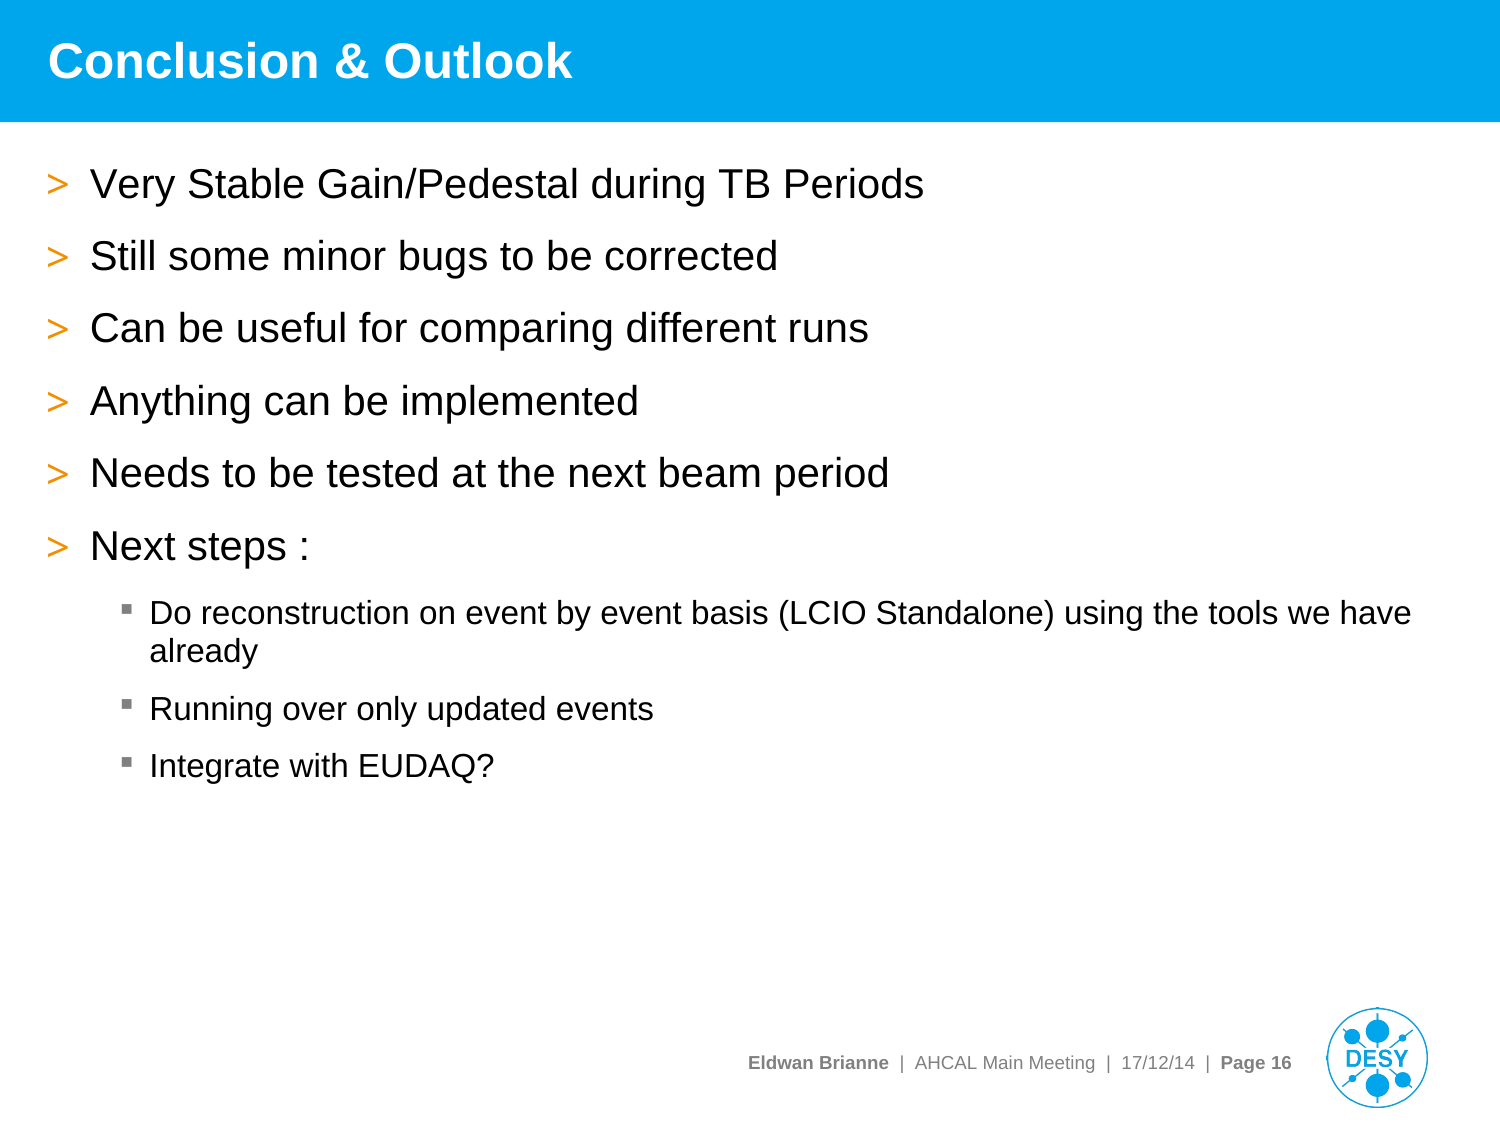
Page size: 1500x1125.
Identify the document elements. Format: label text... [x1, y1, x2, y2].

title Conclusion & Outlook [47, 16, 1446, 107]
list Very Stable Gain/Pedestal during TB Periods Still some minor bugs to be corrected Can be useful for comparing different runs Anything can be implemented Needs to be tested at the next beam period Next steps : Do reconstruction on event by event basis (LCIO Standalone) using the tools we have already Running over only updated events Integrate with EUDAQ? [46, 160, 1444, 903]
picture [1326, 1007, 1428, 1108]
